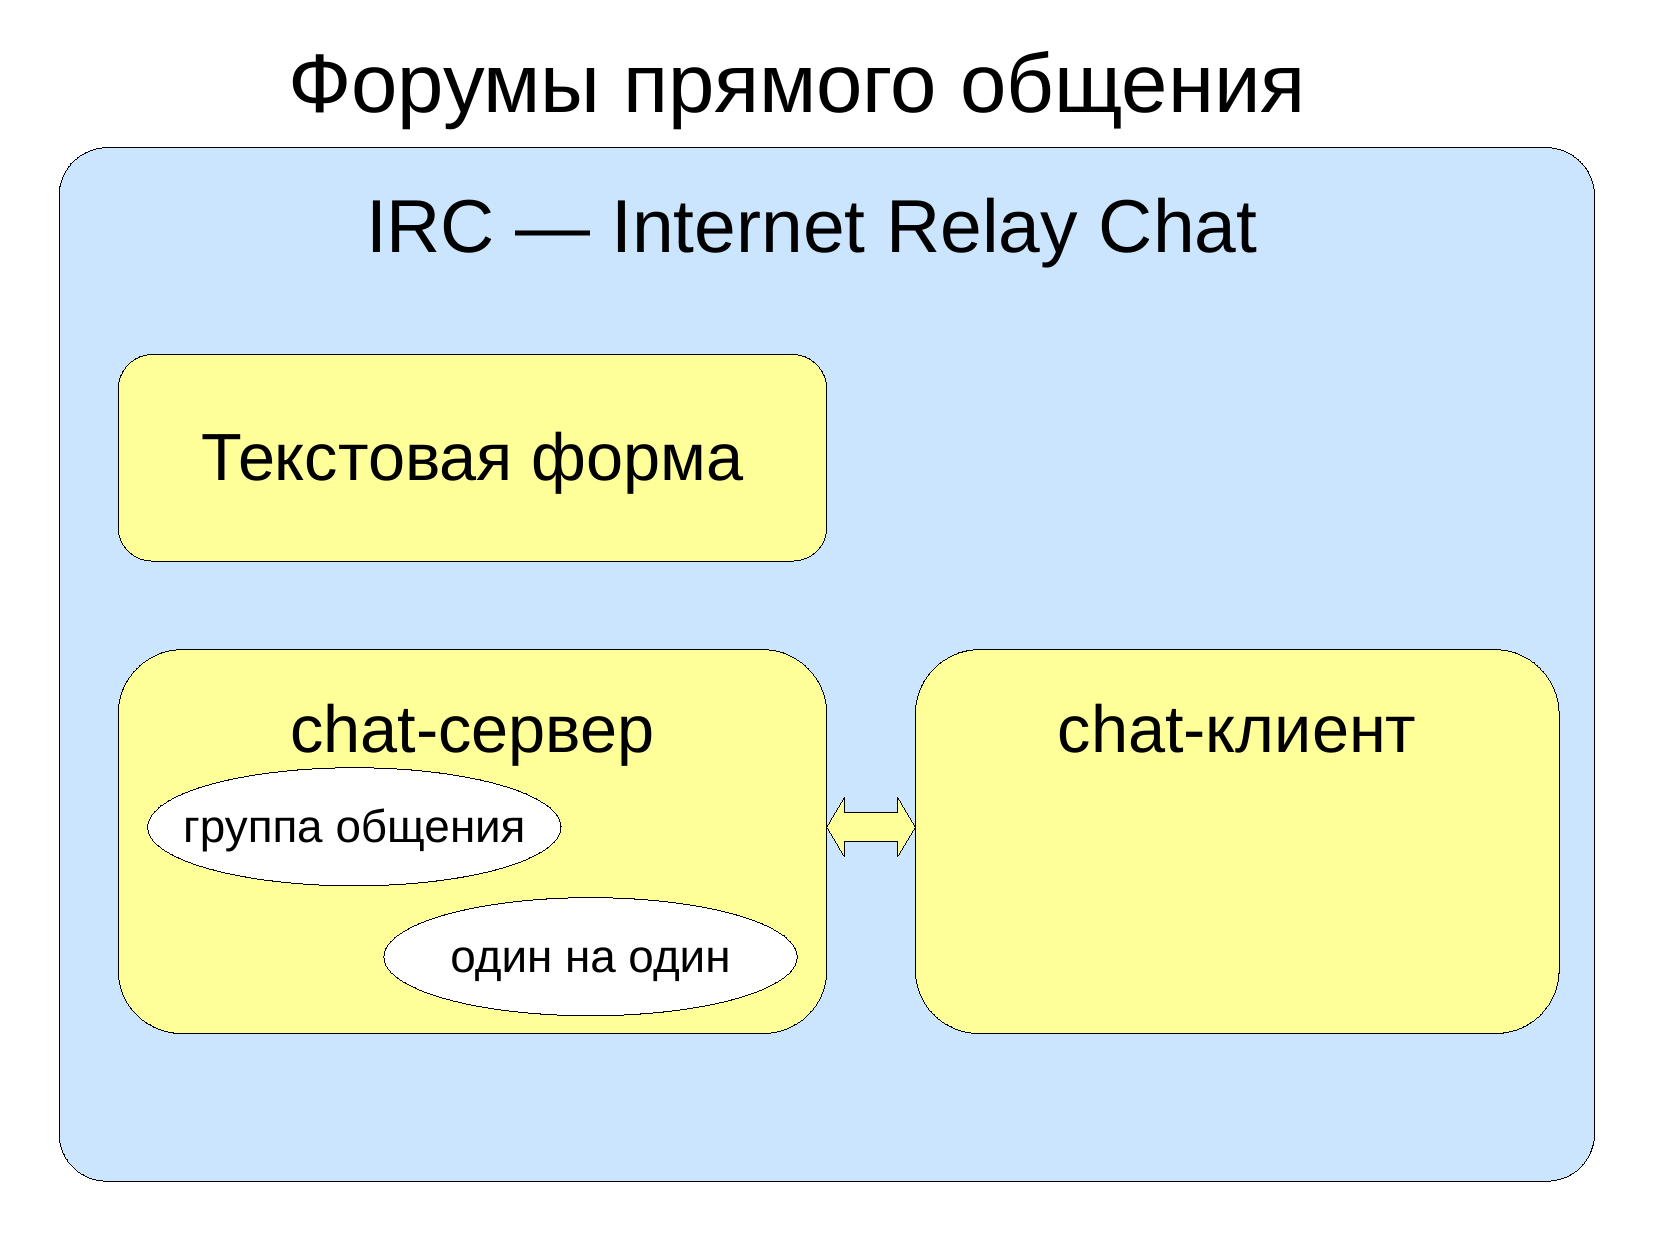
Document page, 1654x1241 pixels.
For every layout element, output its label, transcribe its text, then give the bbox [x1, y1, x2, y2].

text_box группа общения [147, 767, 562, 886]
text_box [59, 147, 1595, 1182]
text_box IRC — Internet Relay Chat [177, 177, 1447, 276]
text_box chat-сервер [118, 649, 827, 1034]
text_box Форумы прямого общения [177, 29, 1418, 138]
text_box chat-клиент [915, 649, 1560, 1034]
text_box Текстовая форма [118, 354, 827, 562]
text_box один на один [383, 897, 798, 1016]
